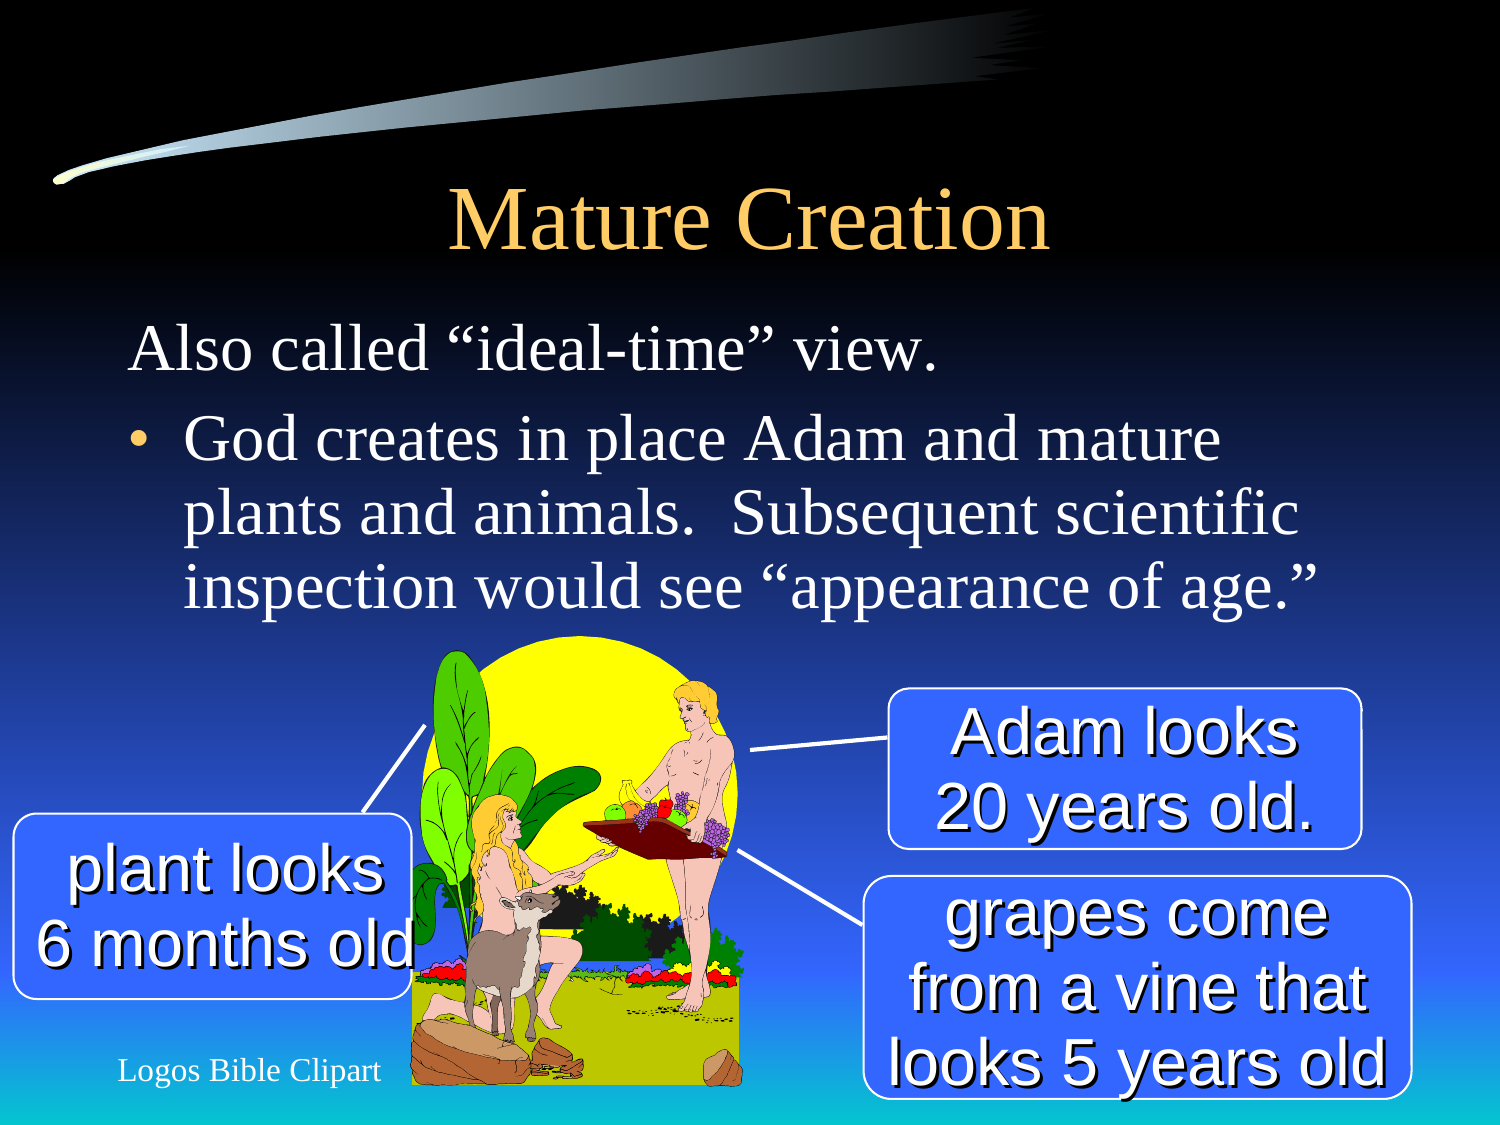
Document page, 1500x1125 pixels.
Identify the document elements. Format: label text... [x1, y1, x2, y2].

title Mature Creation [112, 124, 1388, 303]
text_box Logos Bible Clipart [102, 1044, 553, 1096]
list Also called “ideal-time” view. God creates in place Adam and mature plants and animals. Subsequent scientific inspection would see “appearance of age.” [112, 303, 1388, 654]
text_box grapes come from a vine that looks 5 years old [863, 875, 1412, 1099]
text_box plant looks 6 months old [13, 813, 412, 1000]
picture [399, 633, 747, 1086]
text_box Adam looks 20 years old. [888, 688, 1362, 849]
